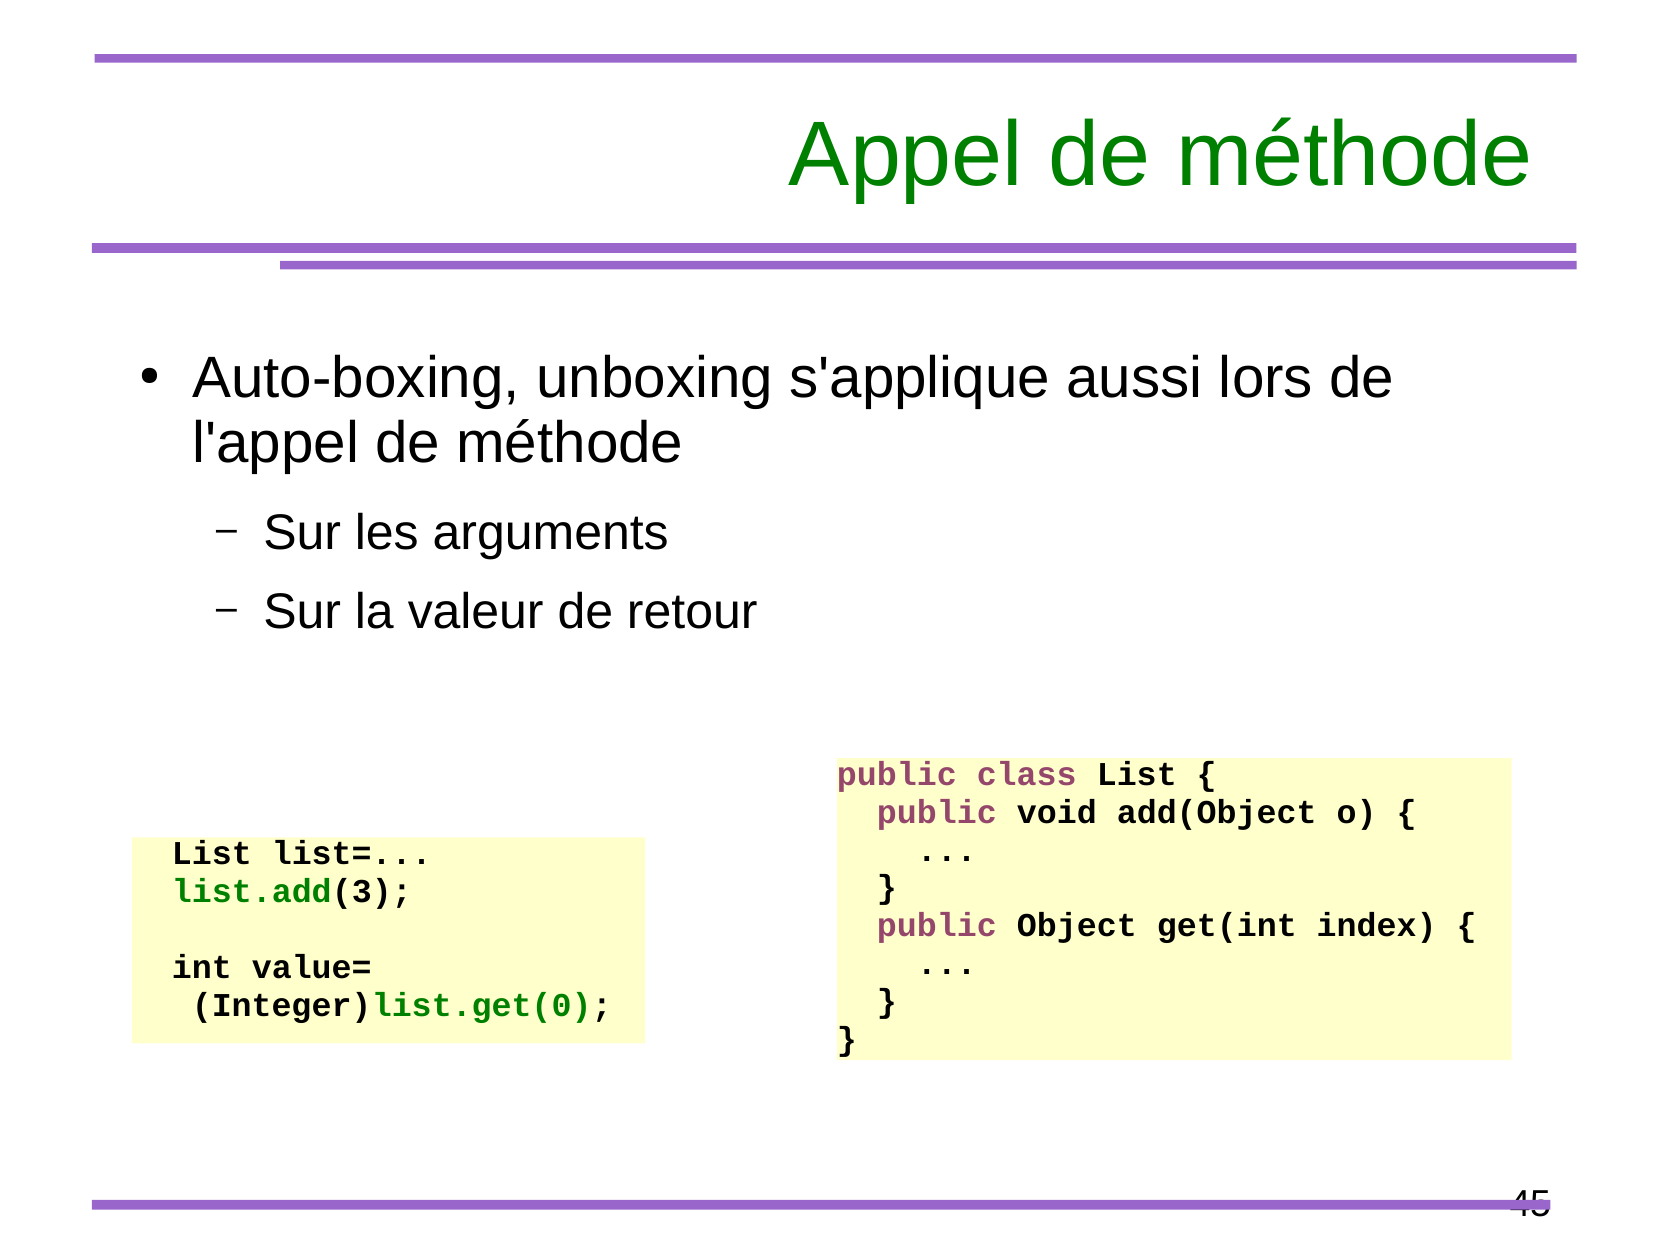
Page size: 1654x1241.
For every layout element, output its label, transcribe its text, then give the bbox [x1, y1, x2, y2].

list Auto-boxing, unboxing s'applique aussi lors de l'appel de méthode Sur les arguments Sur la valeur de retour [121, 344, 1534, 704]
title Appel de méthode [49, 49, 1534, 257]
text_box public class List { public void add(Object o) { ... } public Object get(int index) { ... } } [836, 758, 1512, 1061]
text_box List list=... list.add(3); int value= (Integer)list.get(0); [131, 837, 646, 1044]
